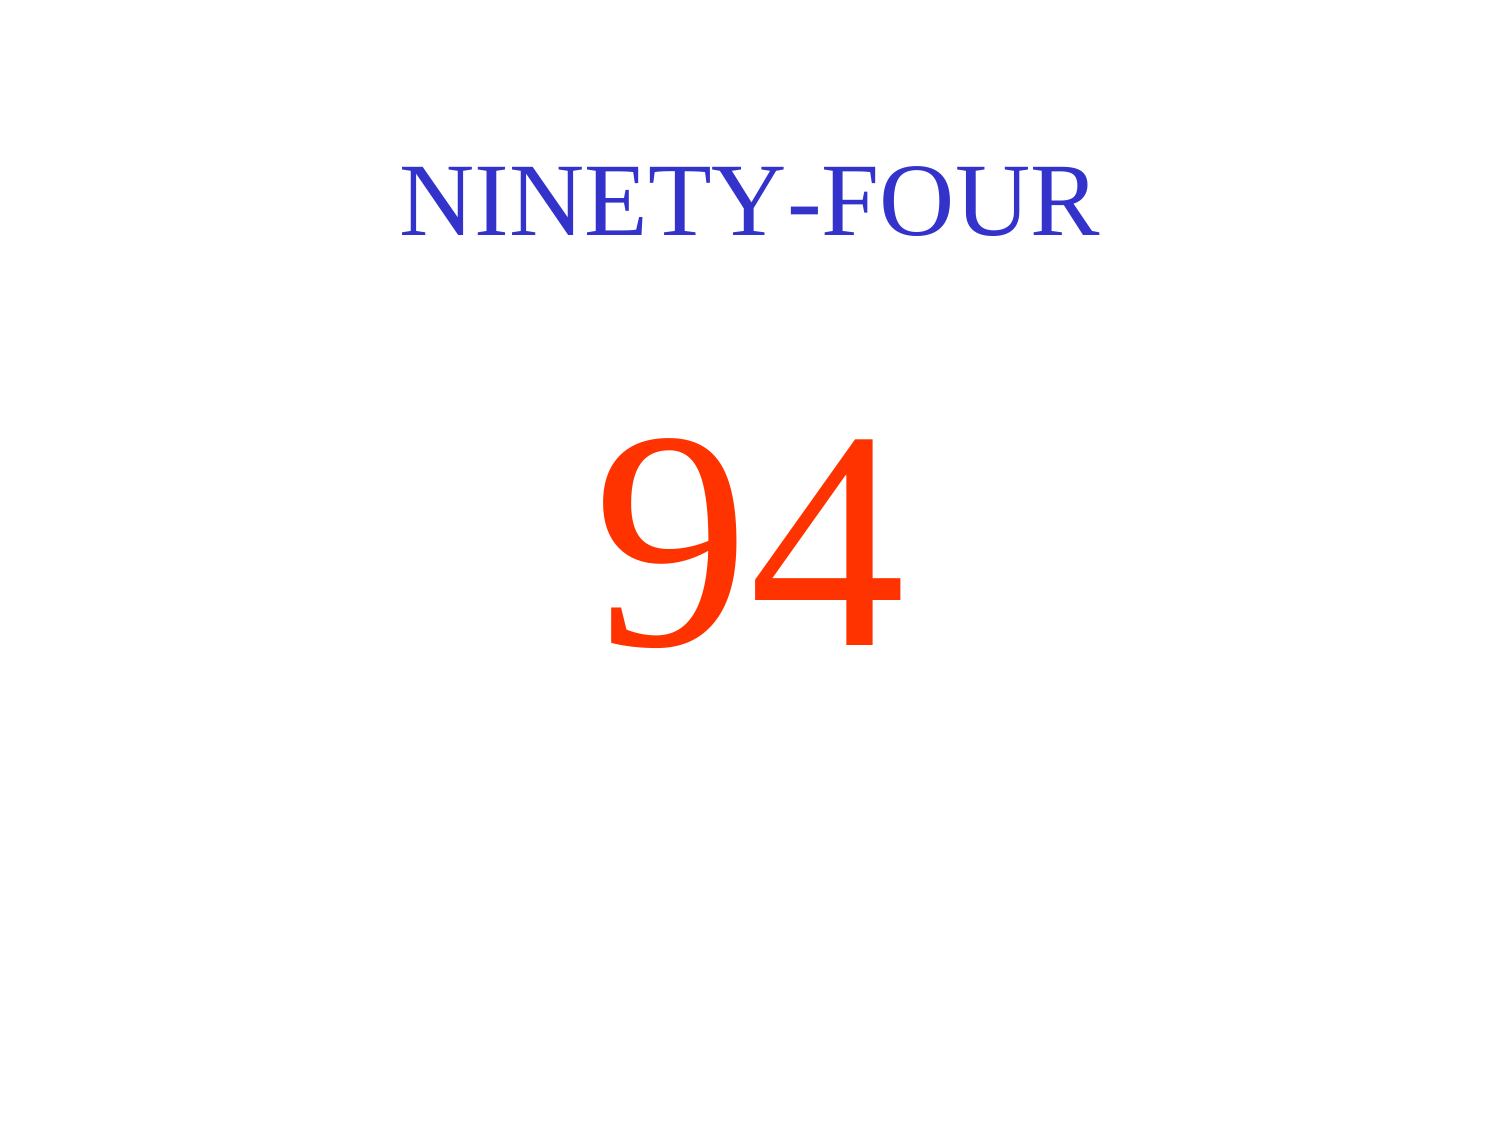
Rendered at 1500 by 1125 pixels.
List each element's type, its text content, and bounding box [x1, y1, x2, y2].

list 94 [112, 324, 1388, 1000]
title NINETY-FOUR [112, 99, 1388, 288]
